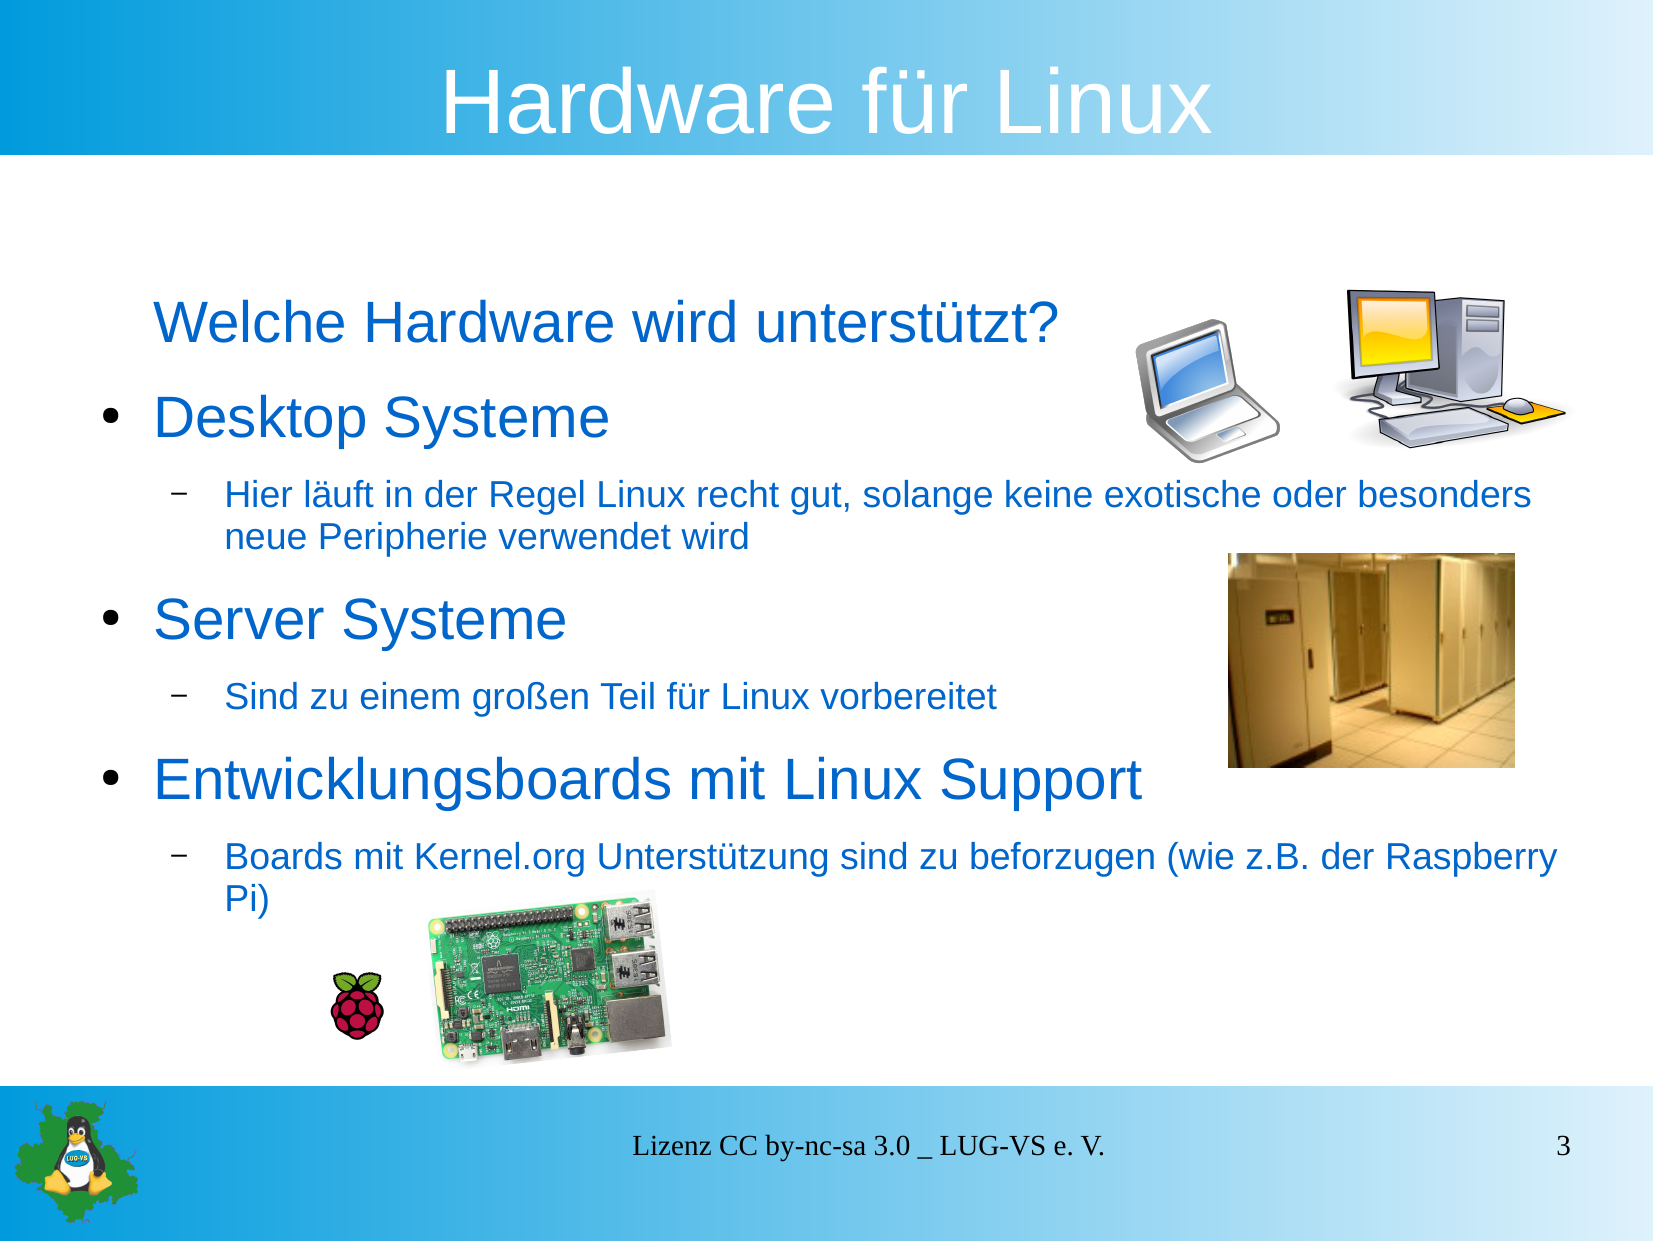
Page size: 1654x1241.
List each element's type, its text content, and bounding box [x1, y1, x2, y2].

list Welche Hardware wird unterstützt? Desktop Systeme Hier läuft in der Regel Linux recht gut, solange keine exotische oder besonders neue Peripherie verwendet wird Server Systeme Sind zu einem großen Teil für Linux vorbereitet Entwicklungsboards mit Linux Support Boards mit Kernel.org Unterstützung sind zu beforzugen (wie z.B. der Raspberry Pi) [82, 290, 1571, 1010]
title Hardware für Linux [82, 49, 1571, 155]
picture [1228, 553, 1515, 768]
picture [1324, 283, 1583, 456]
picture [16, 1086, 142, 1241]
picture [330, 972, 384, 1040]
picture [422, 889, 672, 1072]
picture [1134, 318, 1288, 473]
